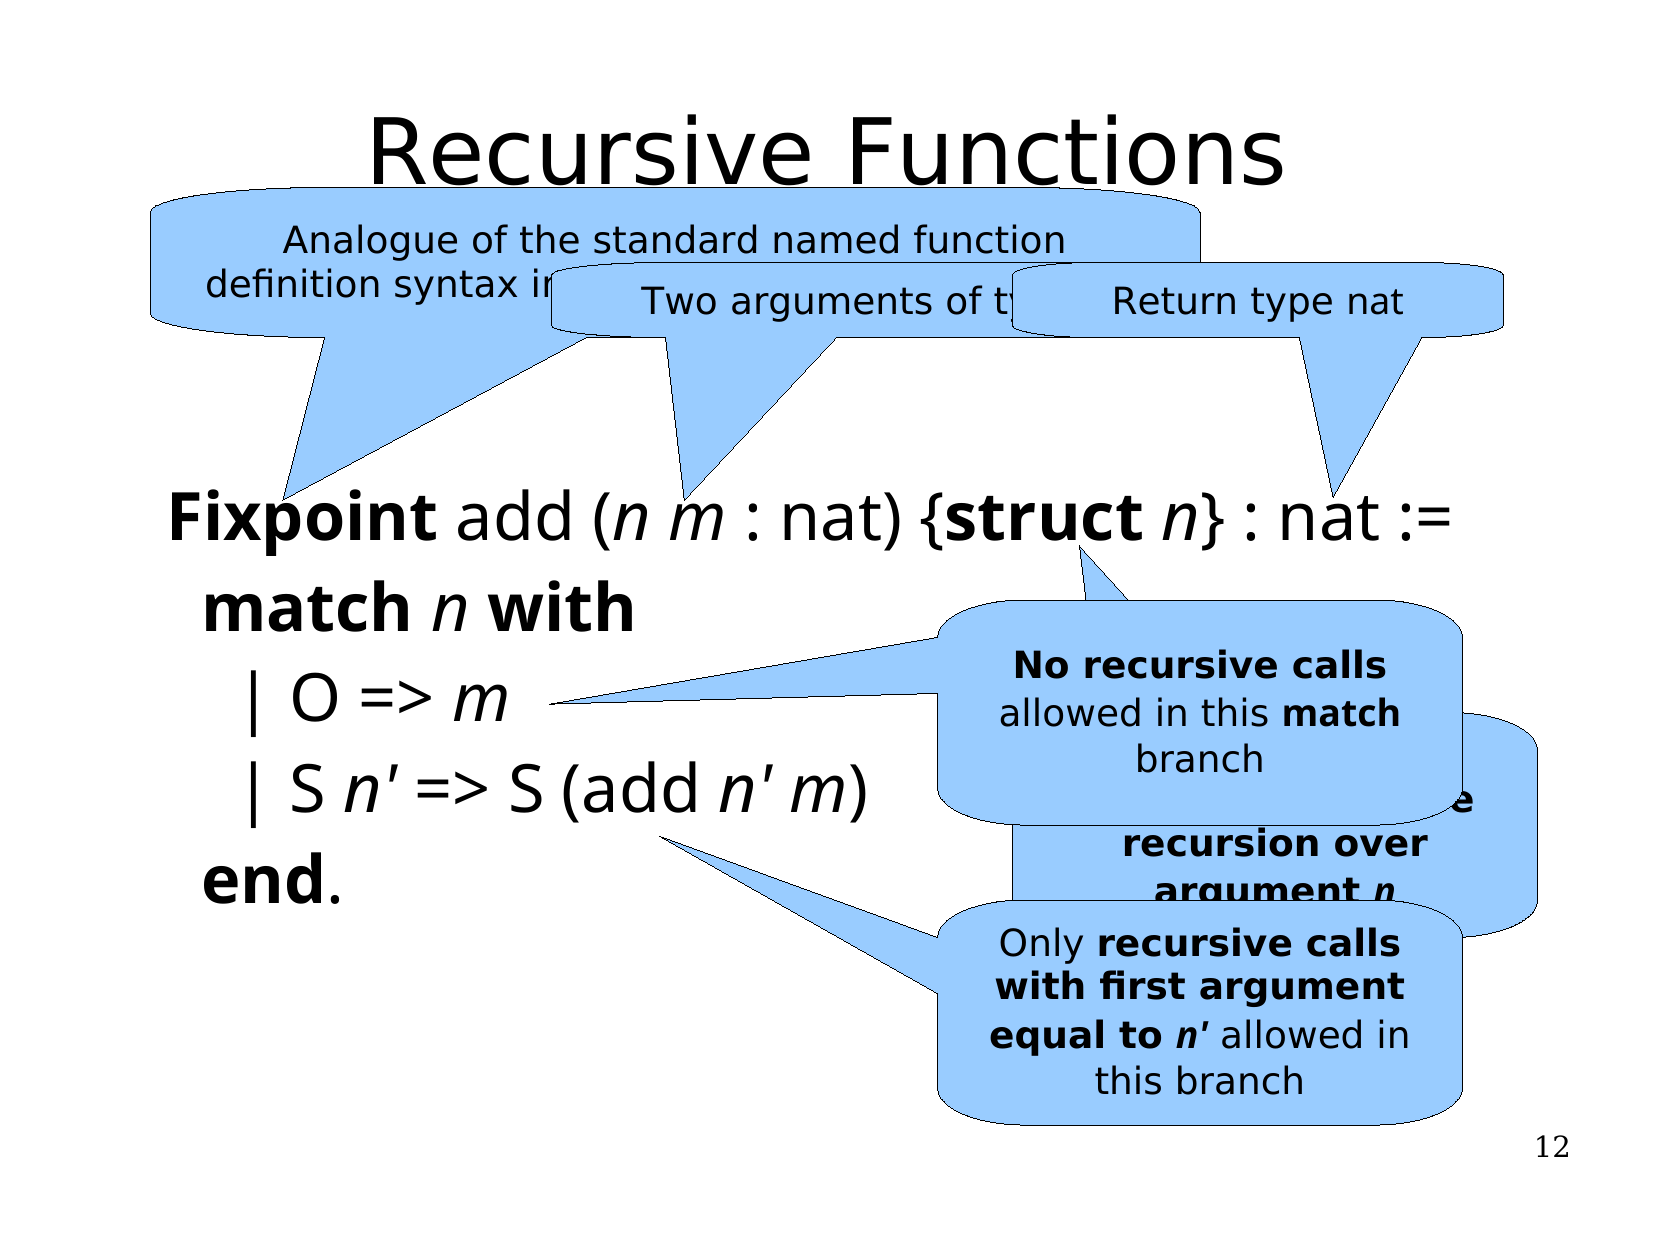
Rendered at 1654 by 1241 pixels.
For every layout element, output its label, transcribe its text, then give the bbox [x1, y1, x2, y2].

text_box Two arguments of type nat [551, 262, 1071, 501]
title Recursive Functions [82, 49, 1571, 257]
text_box Analogue of the standard named function definition syntax in most programming languages [150, 187, 1201, 501]
text_box Basic termination argument: primitive recursion over argument n [1079, 545, 1129, 600]
text_box Basic termination argument: primitive recursion over argument n [1012, 712, 1538, 938]
text_box Only recursive calls with first argument equal to n' allowed in this branch [659, 836, 1463, 1126]
text_box Fixpoint add (n m : nat) {struct n} : nat := match n with | O => m | S n' => S (add n' m) end. [151, 461, 1502, 931]
text_box Return type nat [1012, 262, 1504, 498]
text_box No recursive calls allowed in this match branch [549, 600, 1463, 826]
